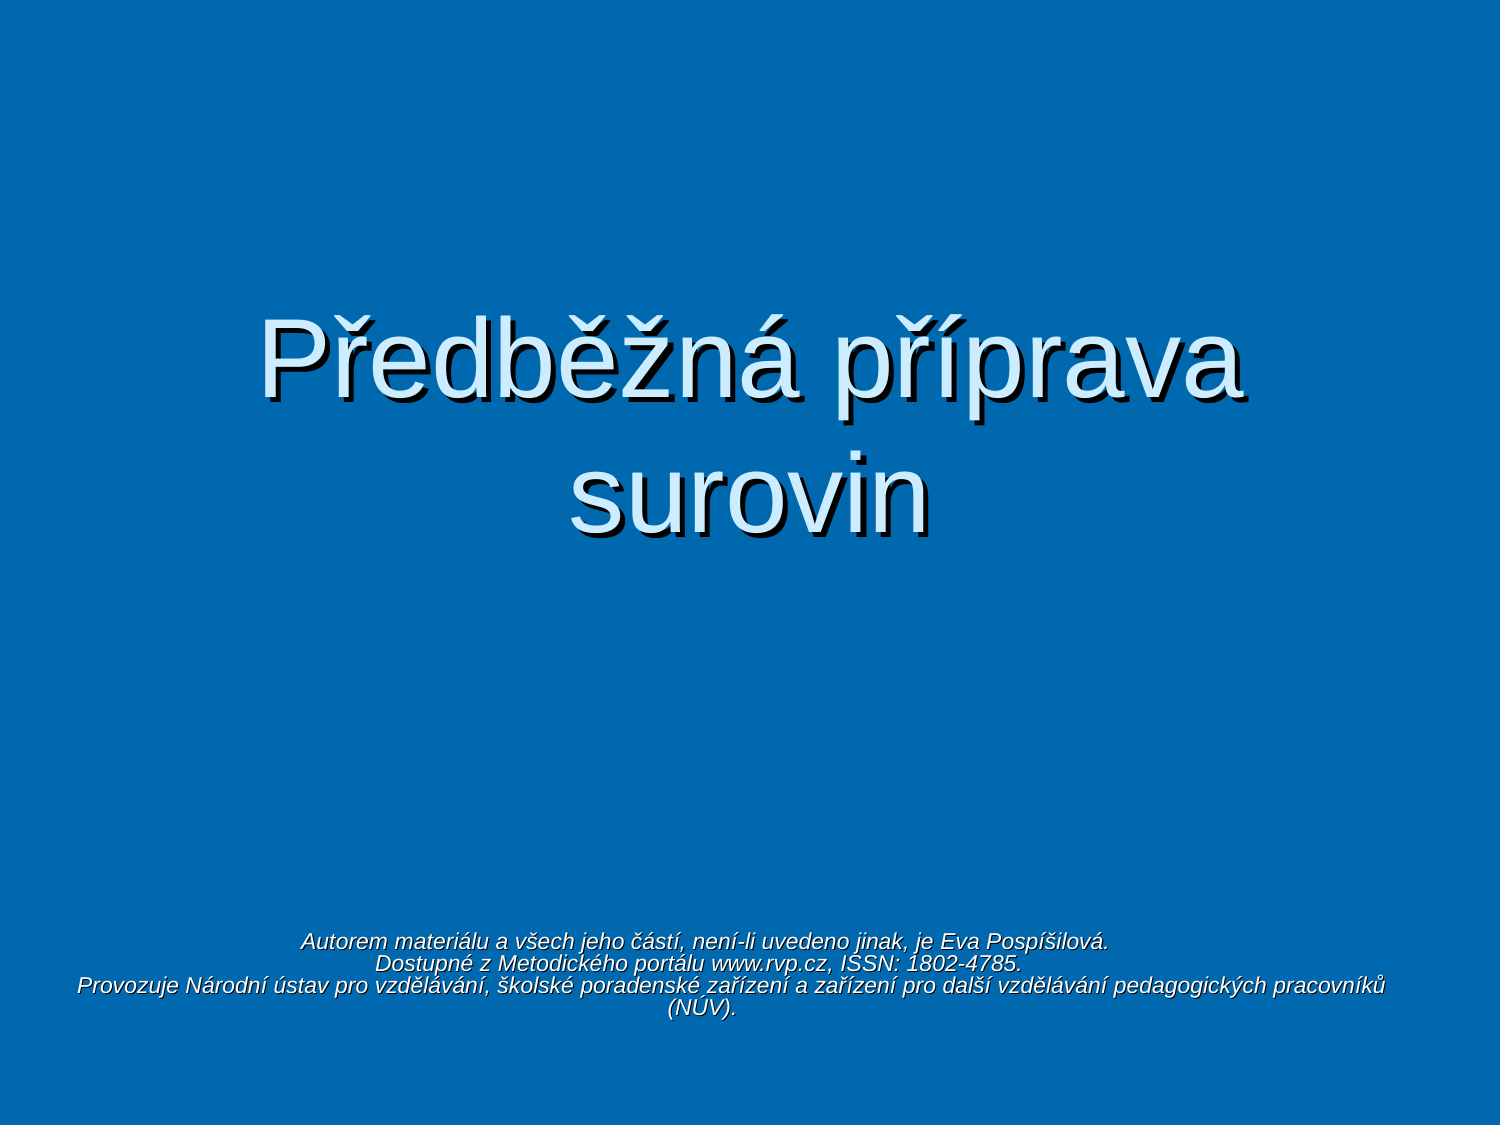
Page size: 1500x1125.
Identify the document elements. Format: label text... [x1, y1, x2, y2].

text_box Autorem materiálu a všech jeho částí, není-li uvedeno jinak, je Eva Pospíšilová. Dostupné z Metodického portálu www.rvp.cz, ISSN: 1802-4785. Provozuje Národní ústav pro vzdělávání, školské poradenské zařízení a zařízení pro další vzdělávání pedagogických pracovníků (NÚV). [0, 924, 1430, 1075]
title Předběžná příprava surovin [112, 277, 1388, 563]
